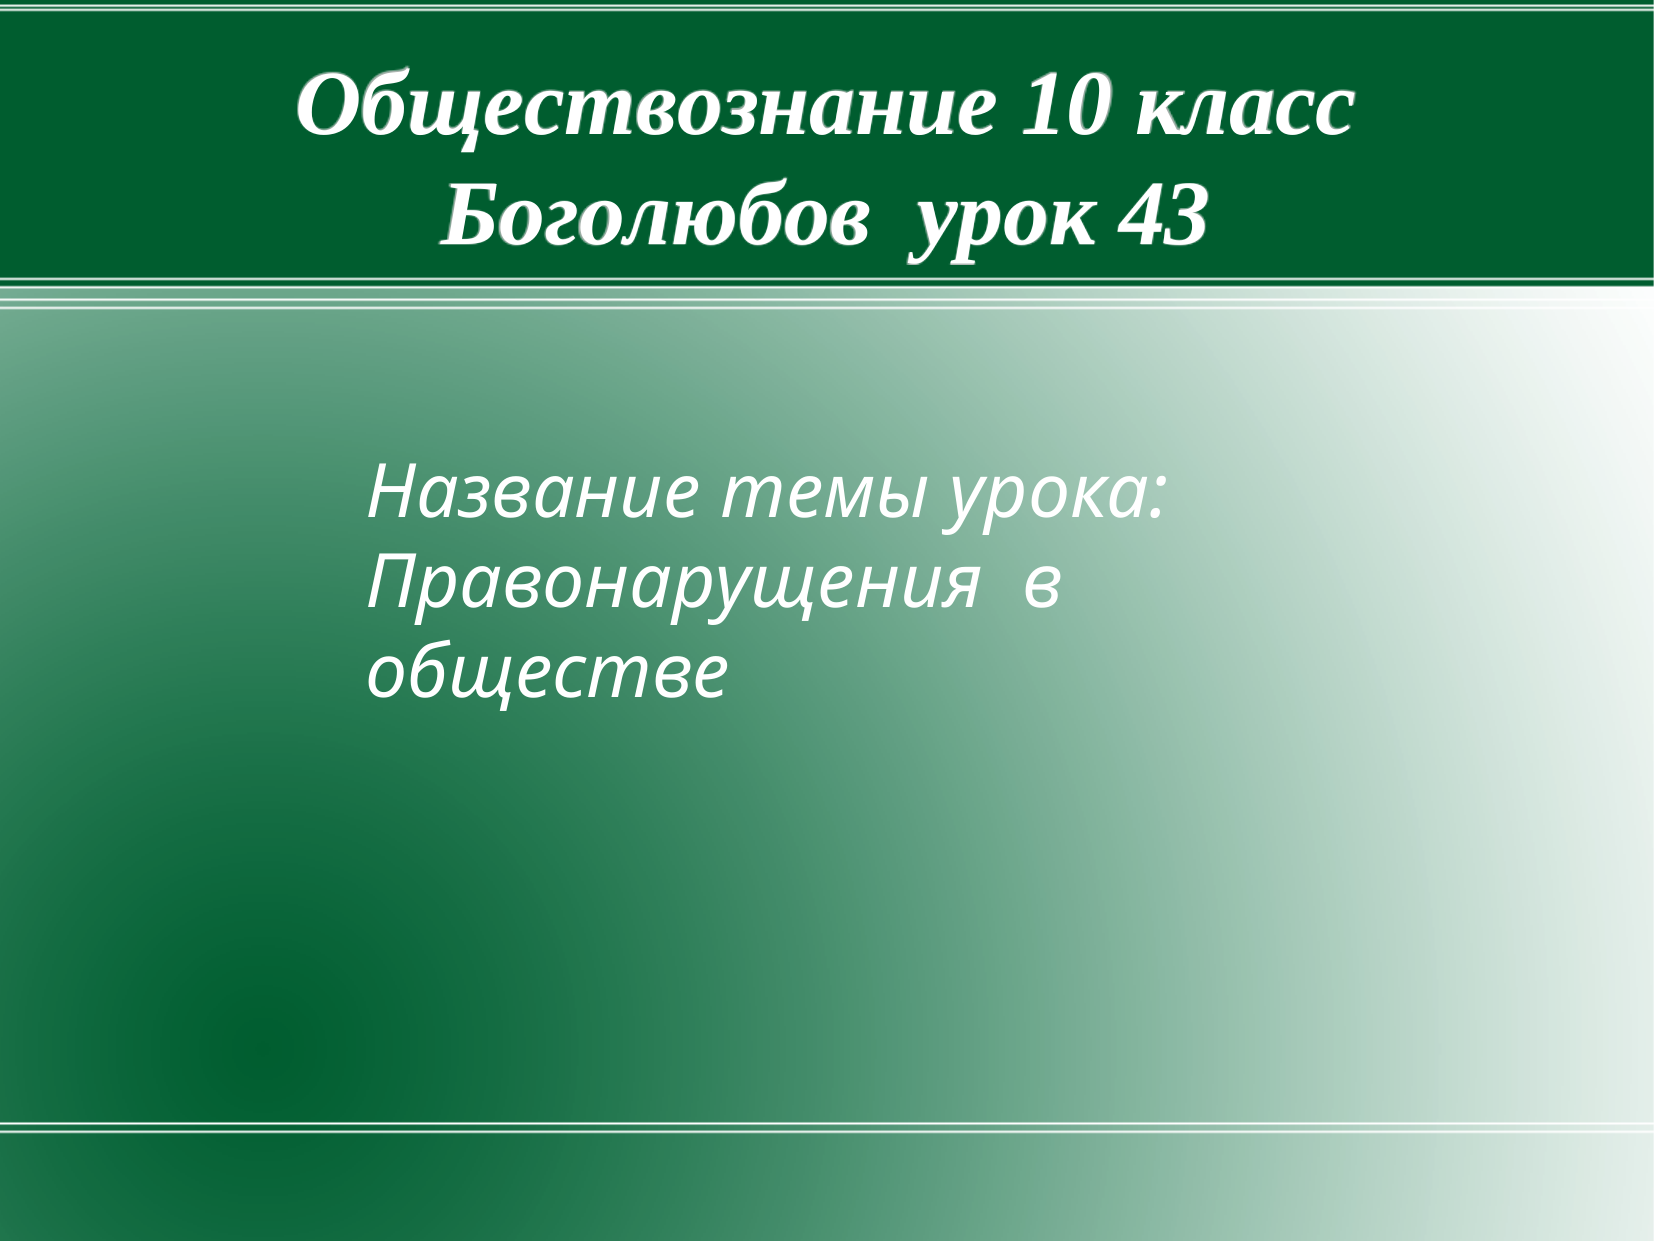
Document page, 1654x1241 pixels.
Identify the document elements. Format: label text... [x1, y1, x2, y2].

title Обществознание 10 класс Боголюбов урок 43 [82, 41, 1571, 265]
list Название темы урока: Правонарущения в обществе [365, 442, 1382, 818]
